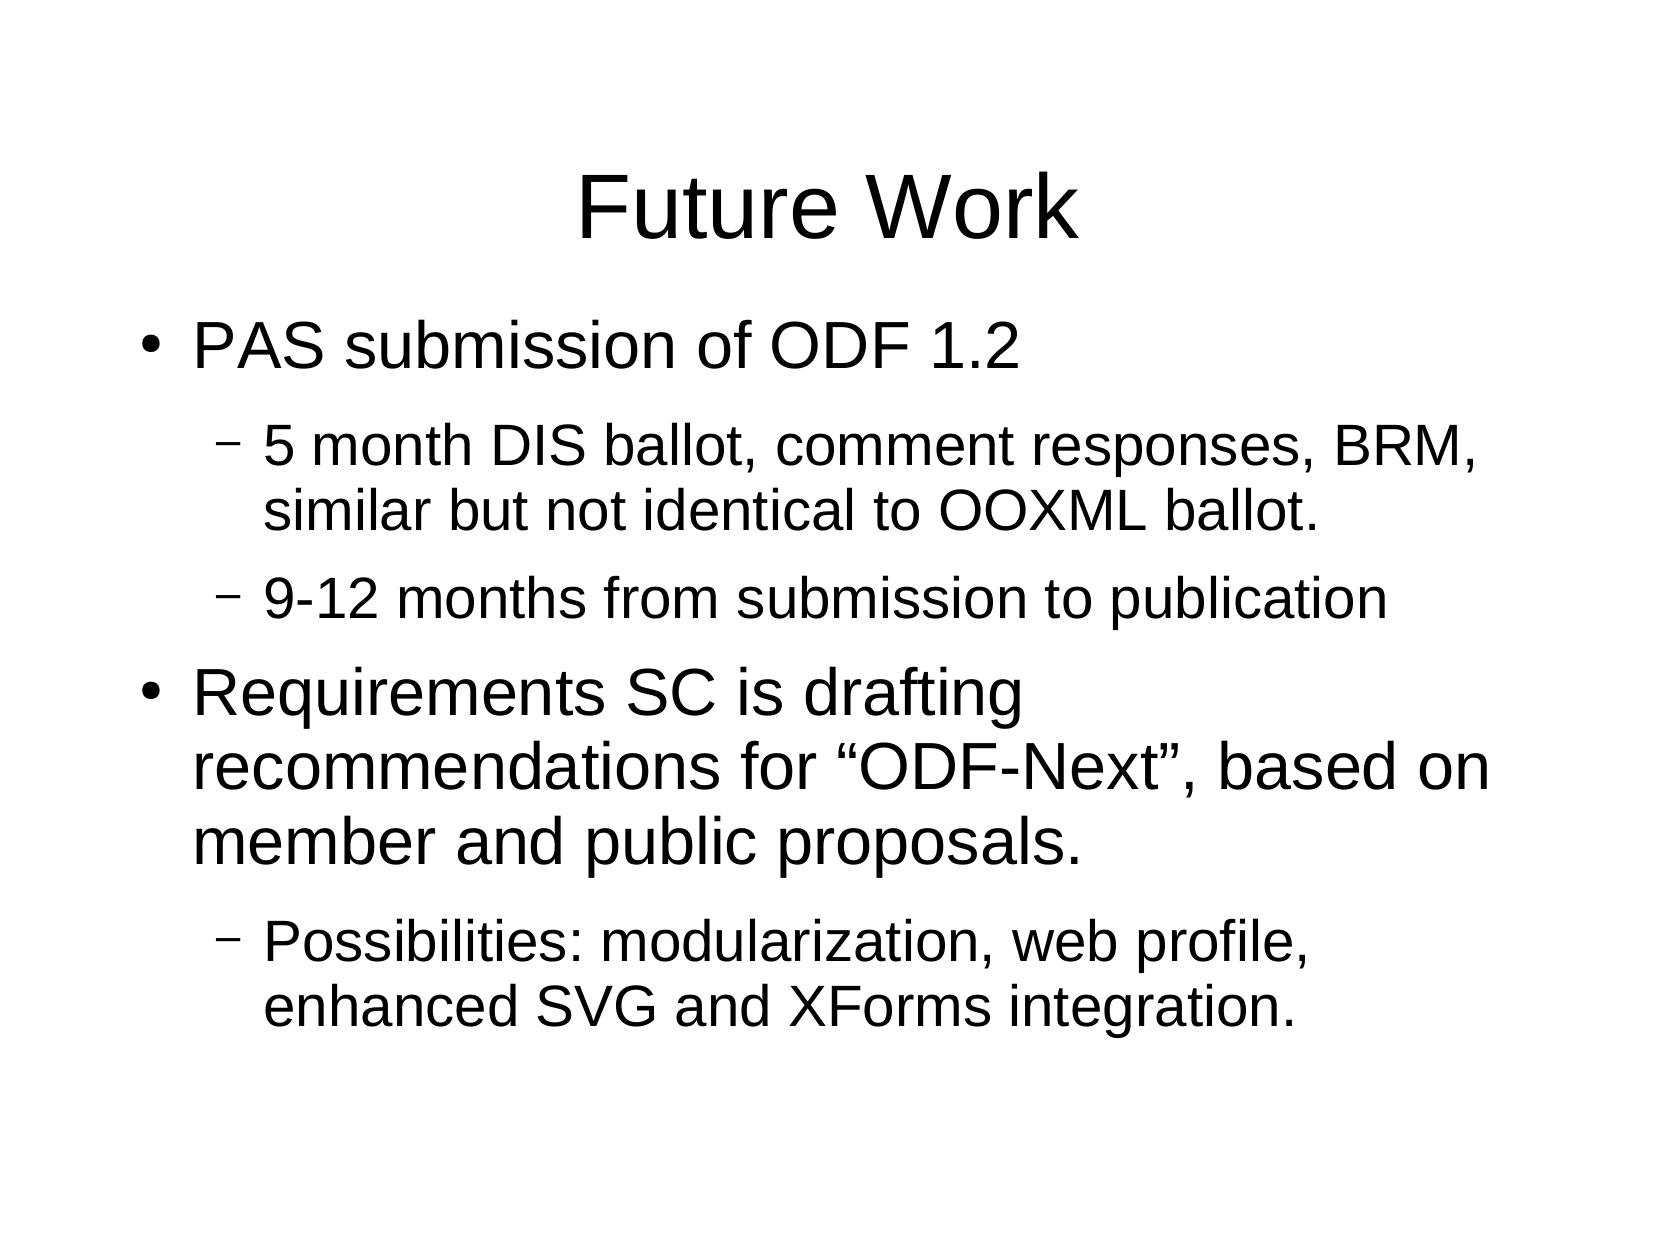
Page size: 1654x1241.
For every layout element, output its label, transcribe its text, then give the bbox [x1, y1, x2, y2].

list PAS submission of ODF 1.2 5 month DIS ballot, comment responses, BRM, similar but not identical to OOXML ballot. 9-12 months from submission to publication Requirements SC is drafting recommendations for “ODF-Next”, based on member and public proposals. Possibilities: modularization, web profile, enhanced SVG and XForms integration. [121, 308, 1534, 1163]
title Future Work [121, 102, 1534, 308]
